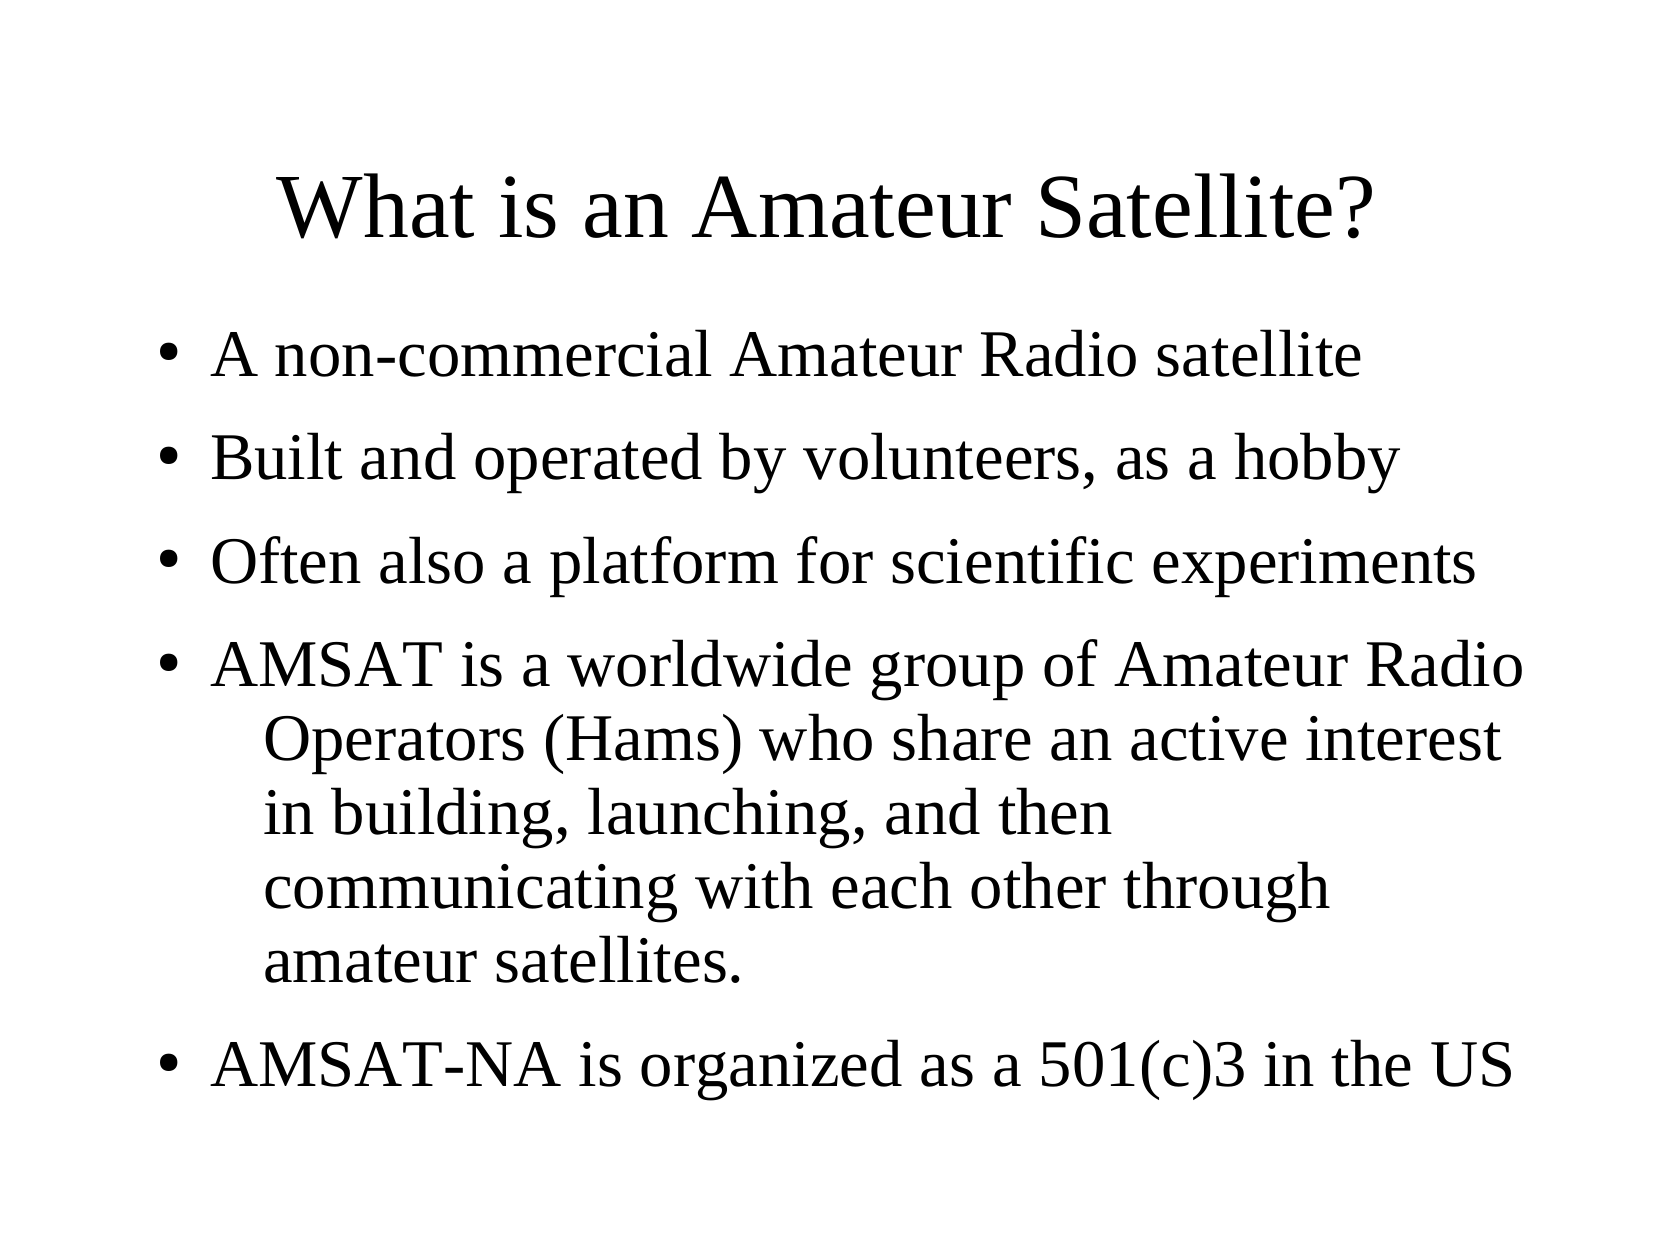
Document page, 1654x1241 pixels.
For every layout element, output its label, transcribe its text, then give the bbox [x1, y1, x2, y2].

list A non-commercial Amateur Radio satellite Built and operated by volunteers, as a hobby Often also a platform for scientific experiments AMSAT is a worldwide group of Amateur Radio Operators (Hams) who share an active interest in building, launching, and then communicating with each other through amateur satellites. AMSAT-NA is organized as a 501(c)3 in the US [121, 316, 1534, 1127]
title What is an Amateur Satellite? [121, 102, 1534, 311]
